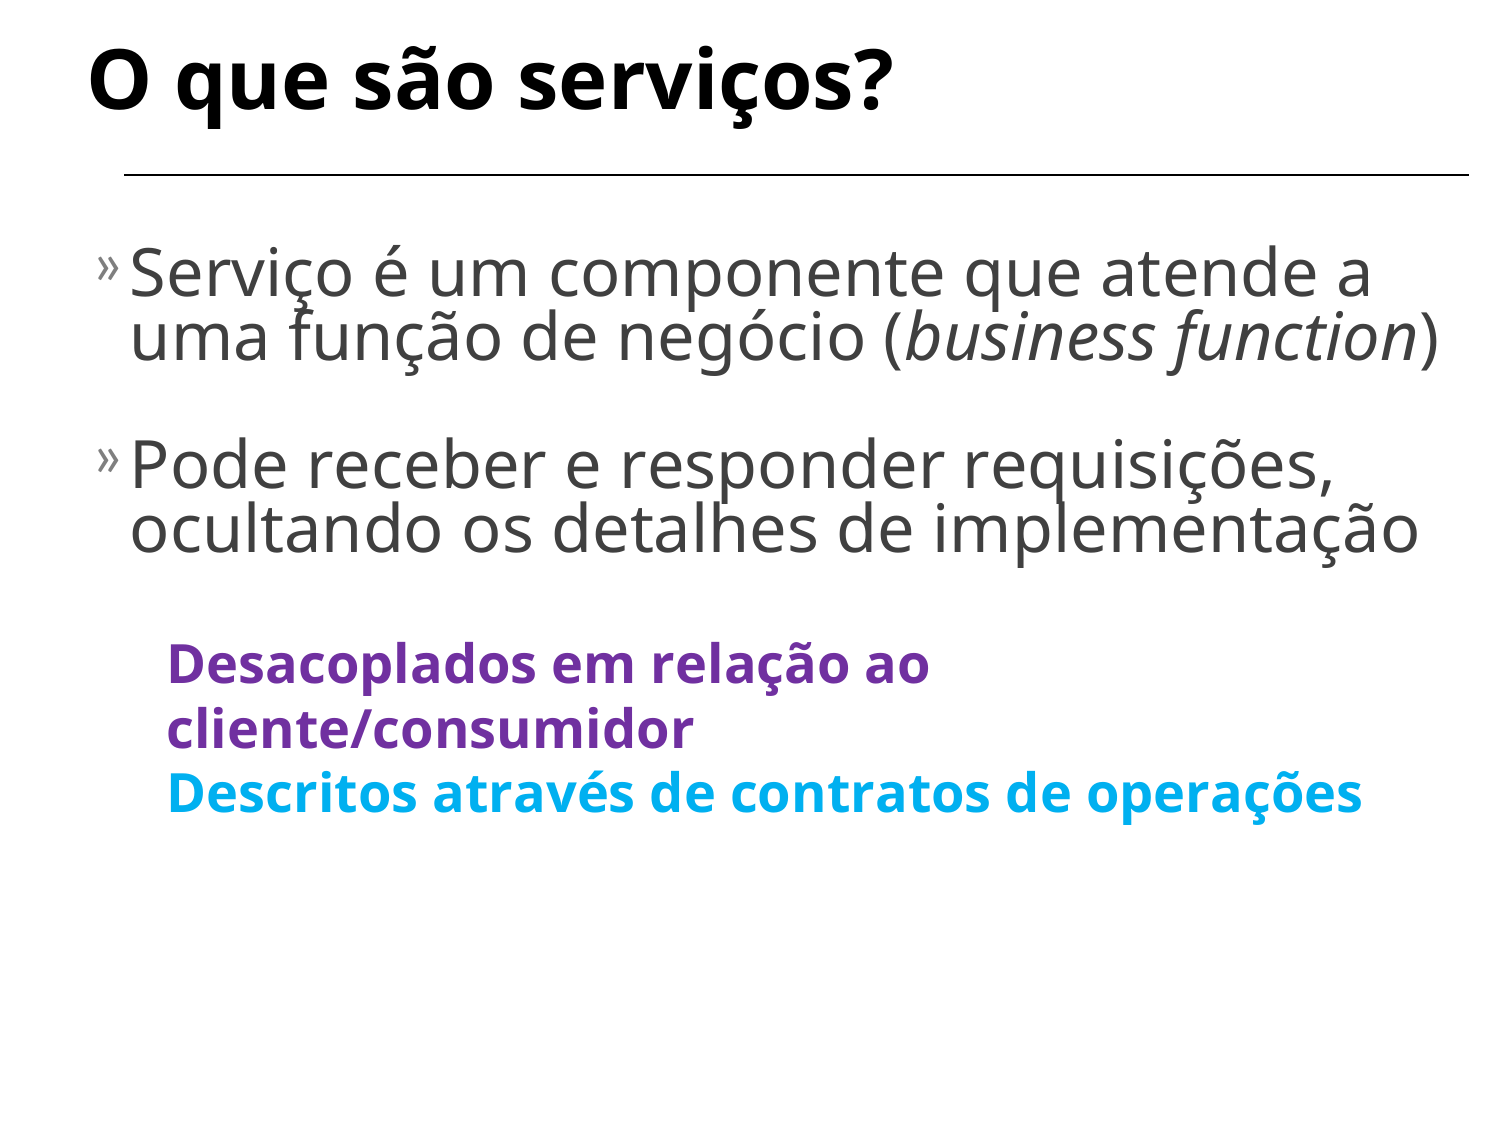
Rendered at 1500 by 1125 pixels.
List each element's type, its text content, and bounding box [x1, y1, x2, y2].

title O que são serviços? [71, 12, 1163, 133]
text_box Serviço é um componente que atende a uma função de negócio (business function) Pode receber e responder requisições, ocultando os detalhes de implementação Desacoplados em relação ao cliente/consumidor Descritos através de contratos de operações [76, 237, 1483, 1038]
